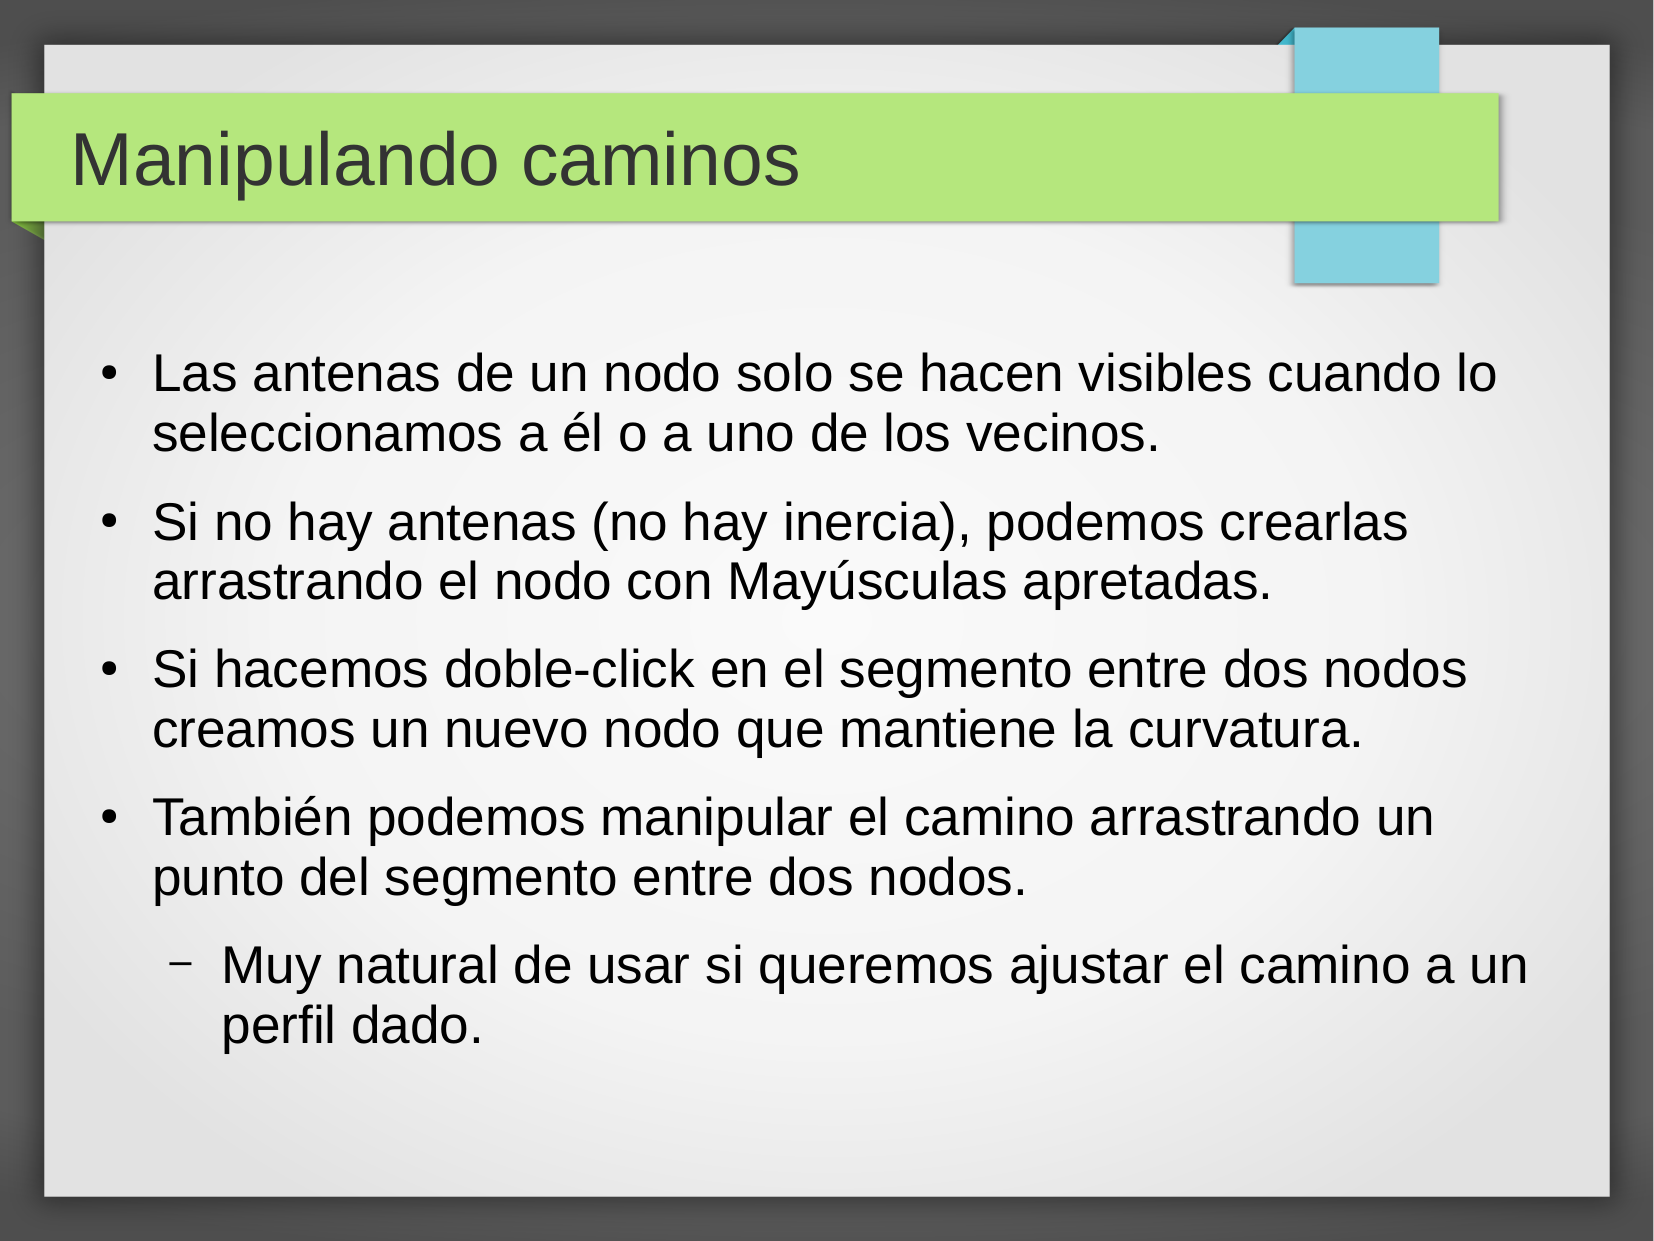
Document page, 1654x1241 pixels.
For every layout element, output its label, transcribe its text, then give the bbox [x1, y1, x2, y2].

title Manipulando caminos [70, 106, 1229, 213]
picture [0, 0, 1654, 1241]
list Las antenas de un nodo solo se hacen visibles cuando lo seleccionamos a él o a uno de los vecinos. Si no hay antenas (no hay inercia), podemos crearlas arrastrando el nodo con Mayúsculas apretadas. Si hacemos doble-click en el segmento entre dos nodos creamos un nuevo nodo que mantiene la curvatura. También podemos manipular el camino arrastrando un punto del segmento entre dos nodos. Muy natural de usar si queremos ajustar el camino a un perfil dado. [82, 343, 1538, 1063]
